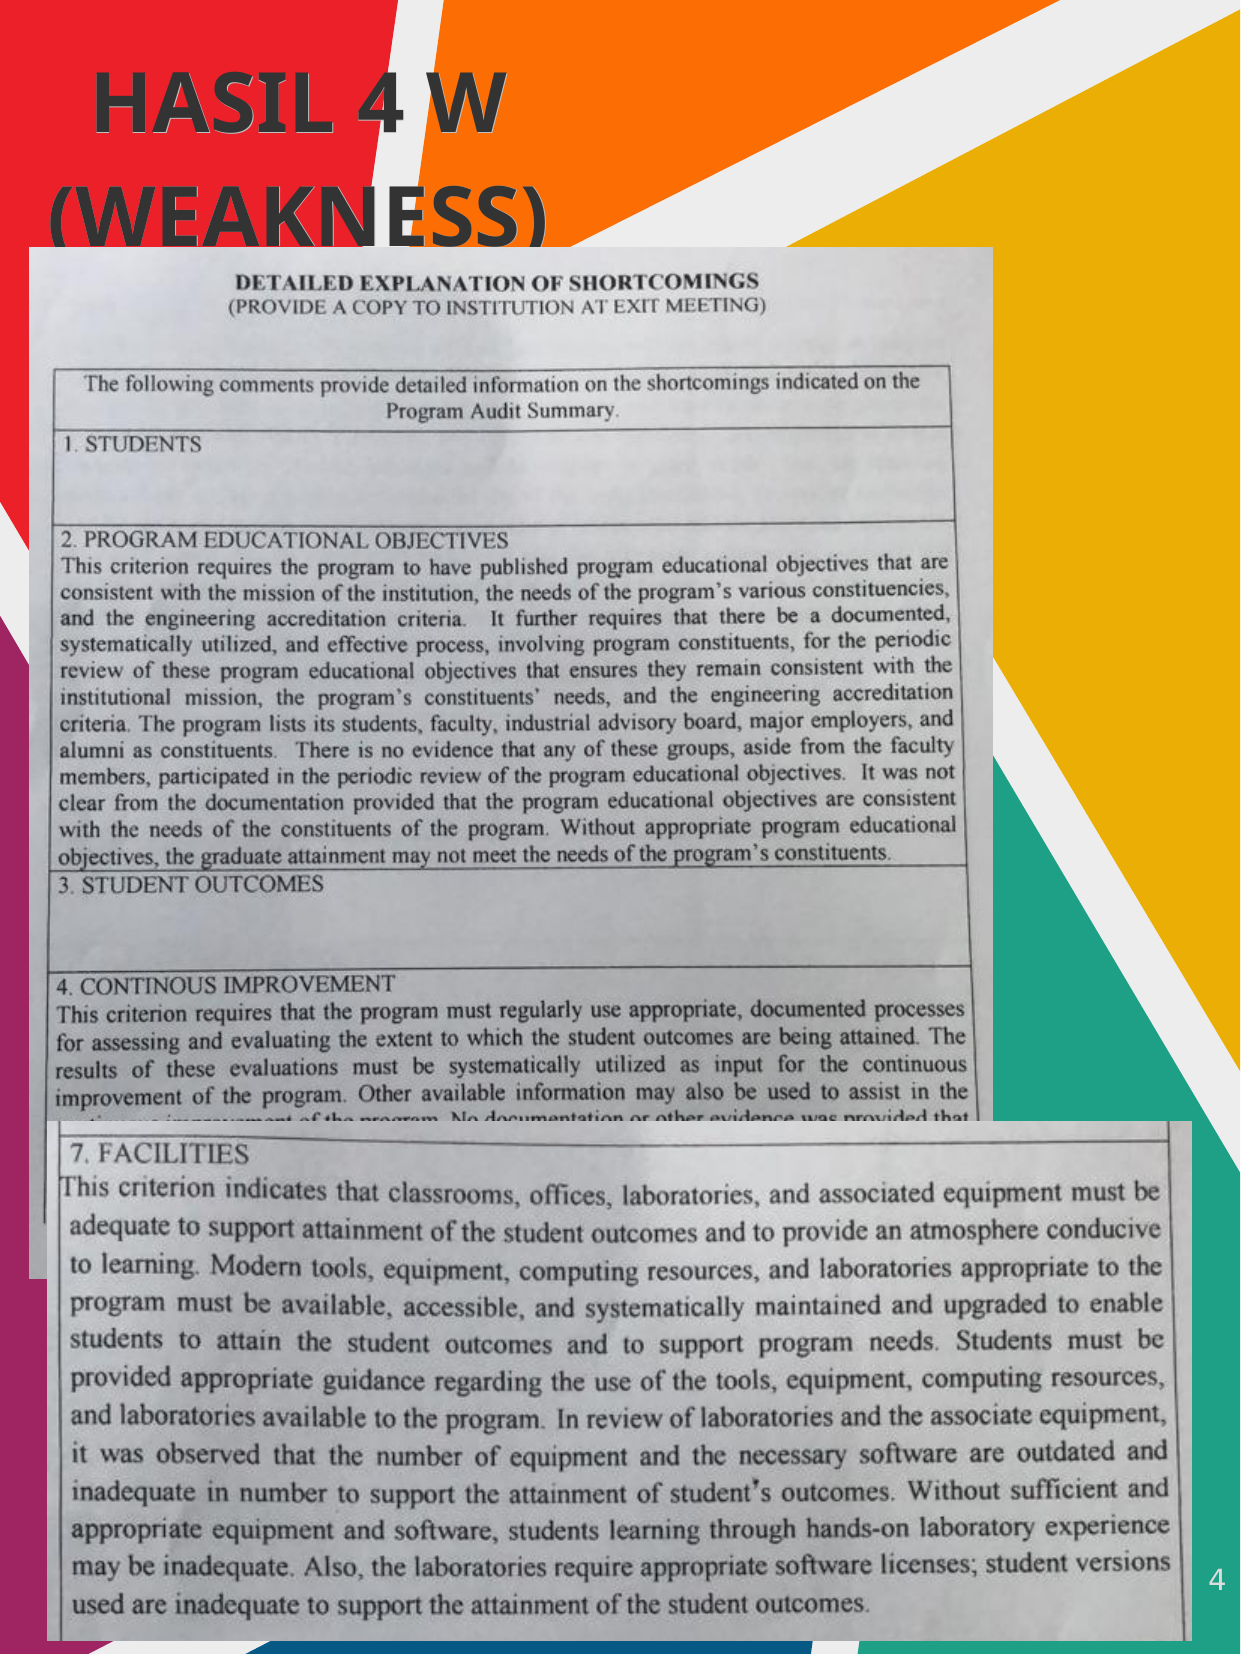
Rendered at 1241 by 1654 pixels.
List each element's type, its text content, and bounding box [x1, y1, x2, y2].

title HASIL 4 W (WEAKNESS) [29, 19, 567, 247]
picture [29, 247, 1192, 1641]
